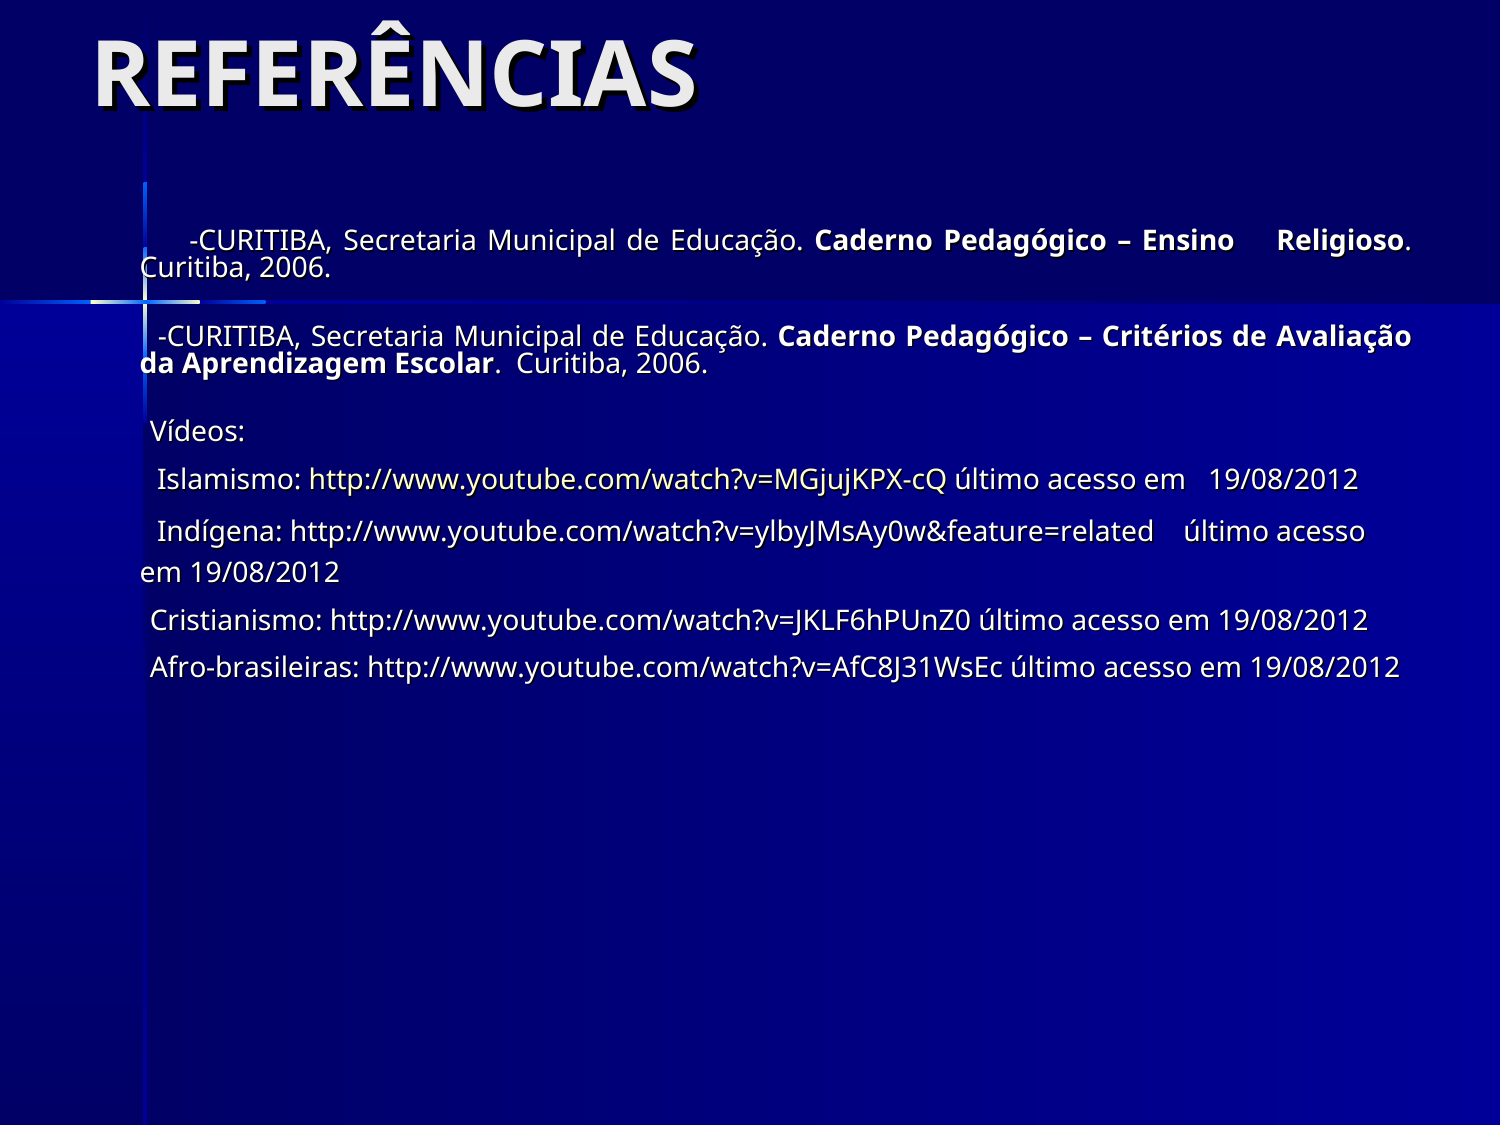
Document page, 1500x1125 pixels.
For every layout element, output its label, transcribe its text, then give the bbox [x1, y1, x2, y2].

list -CURITIBA, Secretaria Municipal de Educação. Caderno Pedagógico – Ensino Religioso. Curitiba, 2006. -CURITIBA, Secretaria Municipal de Educação. Caderno Pedagógico – Critérios de Avaliação da Aprendizagem Escolar. Curitiba, 2006. Vídeos: Islamismo: http://www.youtube.com/watch?v=MGjujKPX-cQ último acesso em 19/08/2012 Indígena: http://www.youtube.com/watch?v=ylbyJMsAy0w&feature=related último acesso em 19/08/2012 Cristianismo: http://www.youtube.com/watch?v=JKLF6hPUnZ0 último acesso em 19/08/2012 Afro-brasileiras: http://www.youtube.com/watch?v=AfC8J31WsEc último acesso em 19/08/2012 [76, 160, 1427, 977]
title REFERÊNCIAS [75, 0, 1426, 141]
